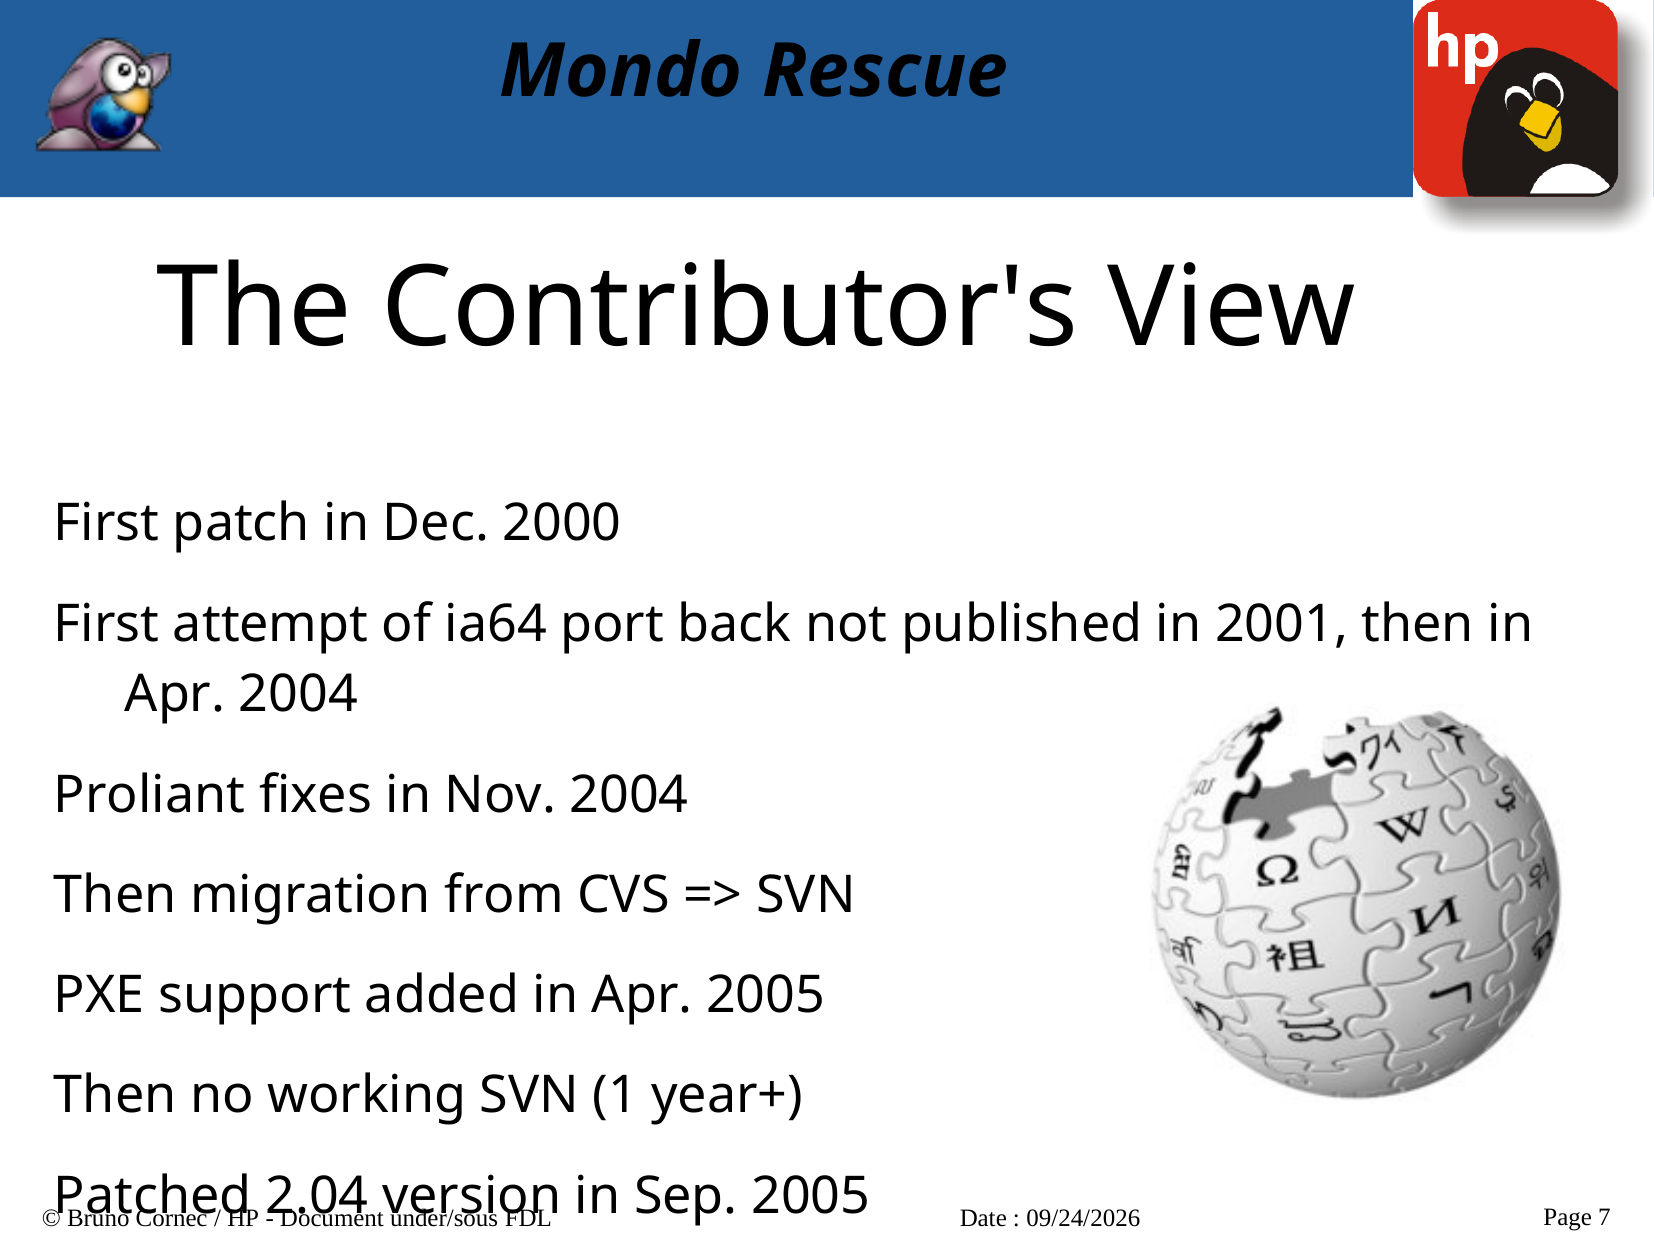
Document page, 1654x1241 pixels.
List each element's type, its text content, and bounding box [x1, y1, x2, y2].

picture [0, 0, 211, 199]
text_box The Contributor's View [156, 225, 1414, 365]
picture [1413, 0, 1654, 235]
picture [1148, 703, 1566, 1121]
list First patch in Dec. 2000 First attempt of ia64 port back not published in 2001, then in Apr. 2004 Proliant fixes in Nov. 2004 Then migration from CVS => SVN PXE support added in Apr. 2005 Then no working SVN (1 year+) Patched 2.04 version in Sep. 2005 [42, 485, 1606, 1149]
